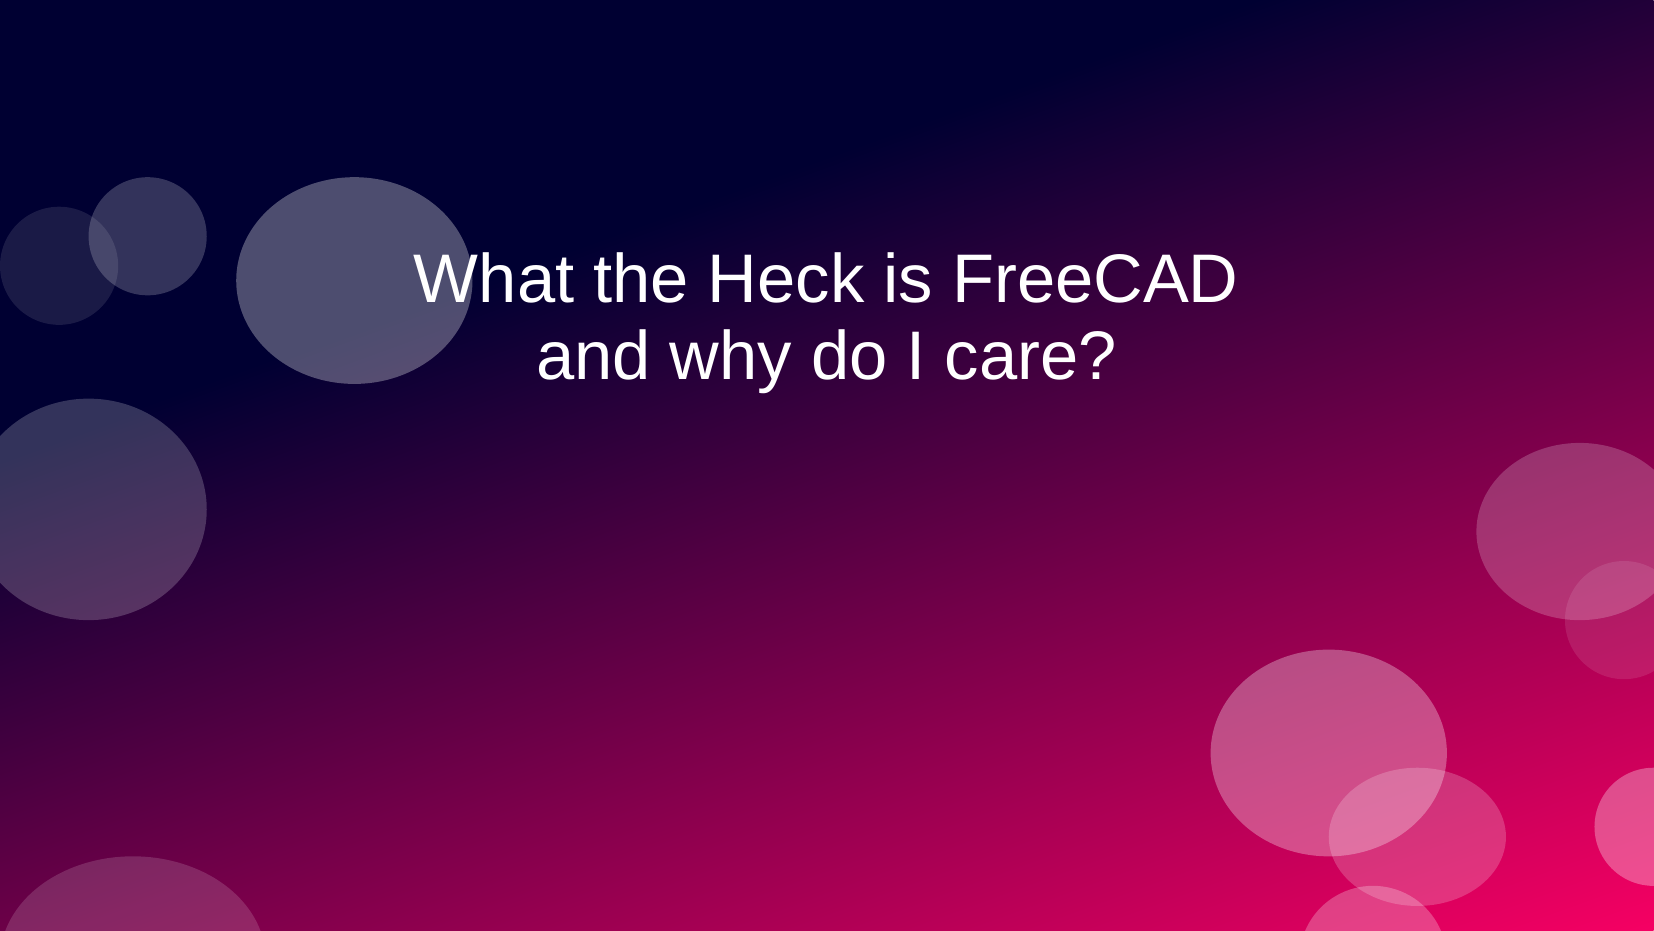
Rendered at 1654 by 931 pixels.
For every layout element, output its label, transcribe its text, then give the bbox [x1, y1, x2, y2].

title What the Heck is FreeCAD and why do I care? [88, 236, 1565, 399]
